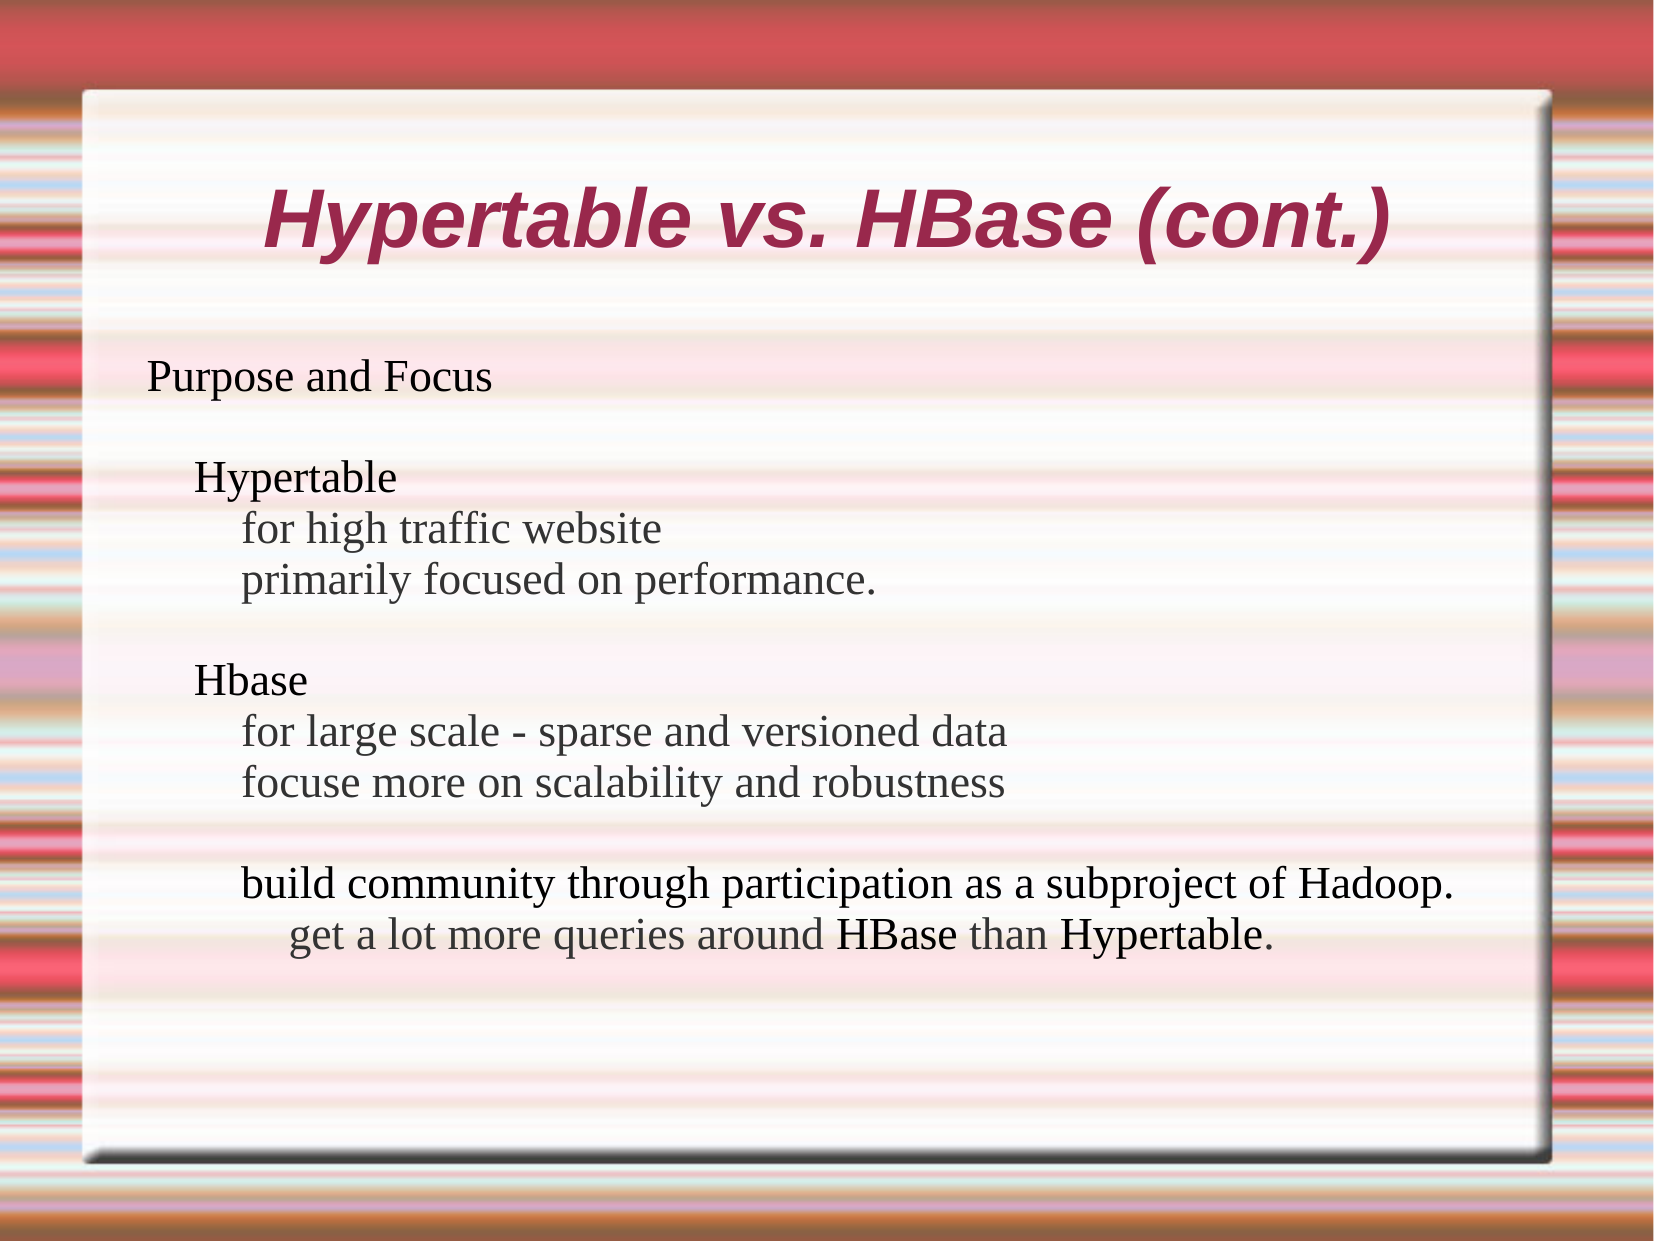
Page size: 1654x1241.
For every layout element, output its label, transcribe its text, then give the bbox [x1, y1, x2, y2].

list Purpose and Focus Hypertable for high traffic website primarily focused on performance. Hbase for large scale - sparse and versioned data focuse more on scalability and robustness build community through participation as a subproject of Hadoop. get a lot more queries around HBase than Hypertable. [134, 350, 1516, 1118]
title Hypertable vs. HBase (cont.) [121, 122, 1534, 315]
picture [0, 0, 1654, 1241]
